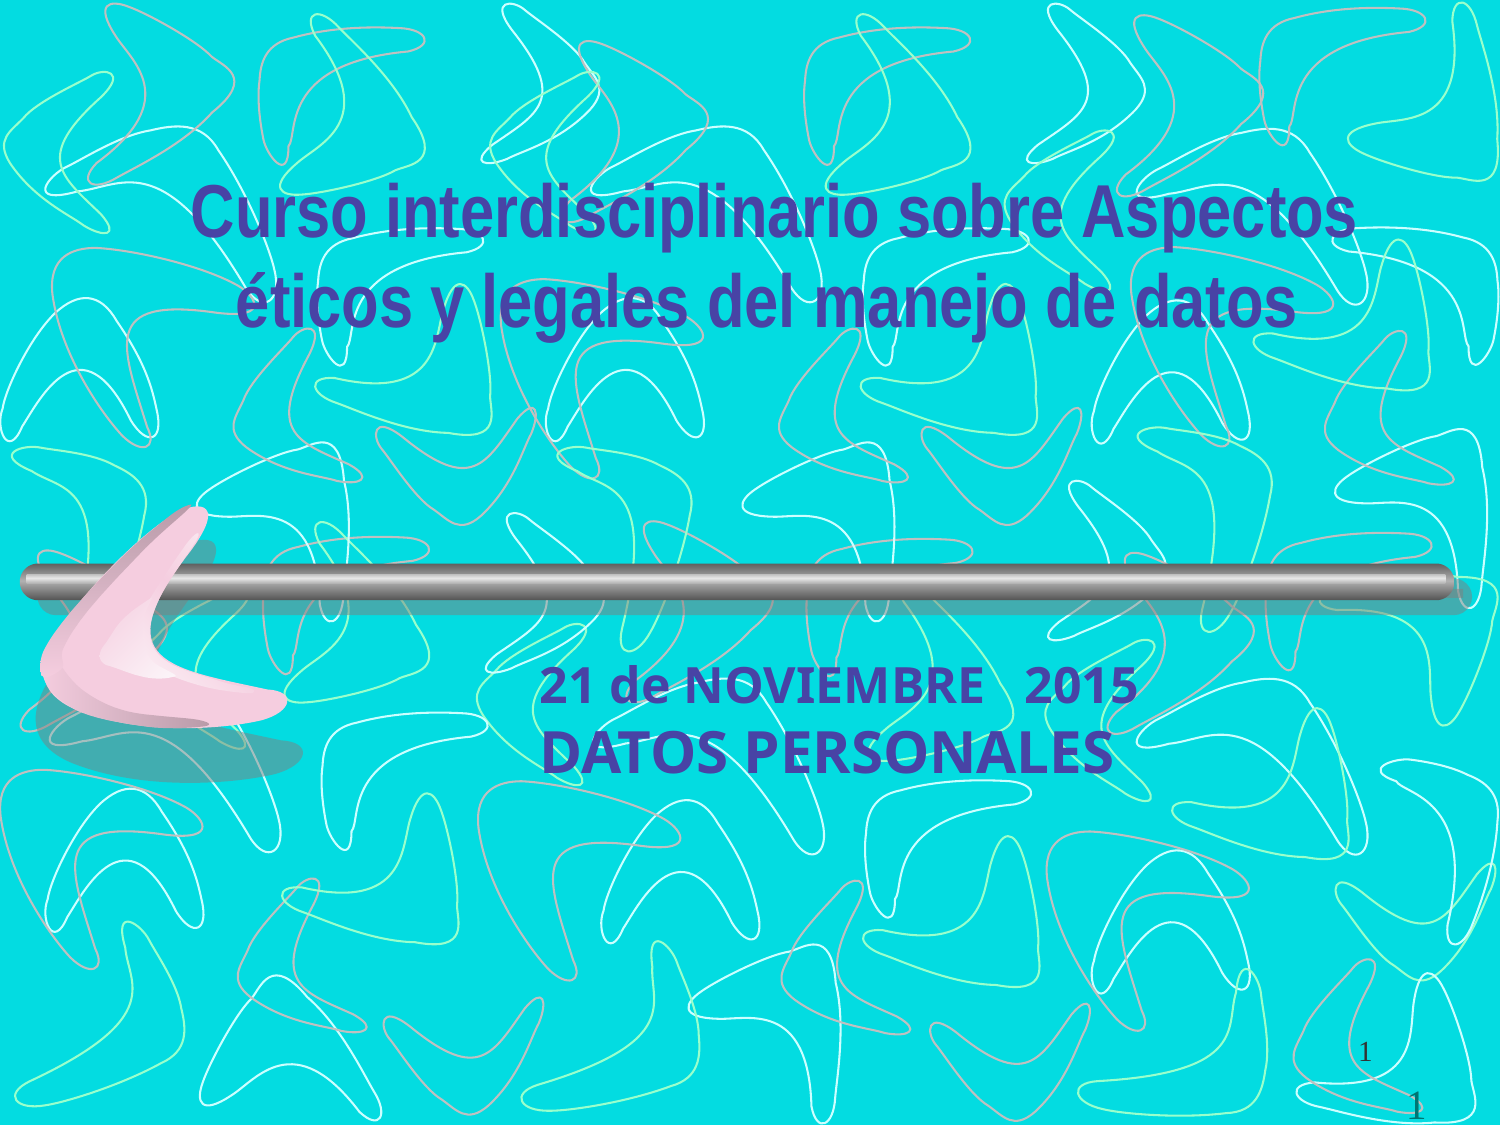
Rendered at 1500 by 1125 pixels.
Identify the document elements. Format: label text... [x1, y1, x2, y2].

text_box <number> [1341, 1012, 1500, 1125]
subtitle 21 de NOVIEMBRE 2015 DATOS PERSONALES [375, 637, 1500, 1051]
text_box Curso interdisciplinario sobre Aspectos éticos y legales del manejo de datos [112, 0, 1438, 351]
